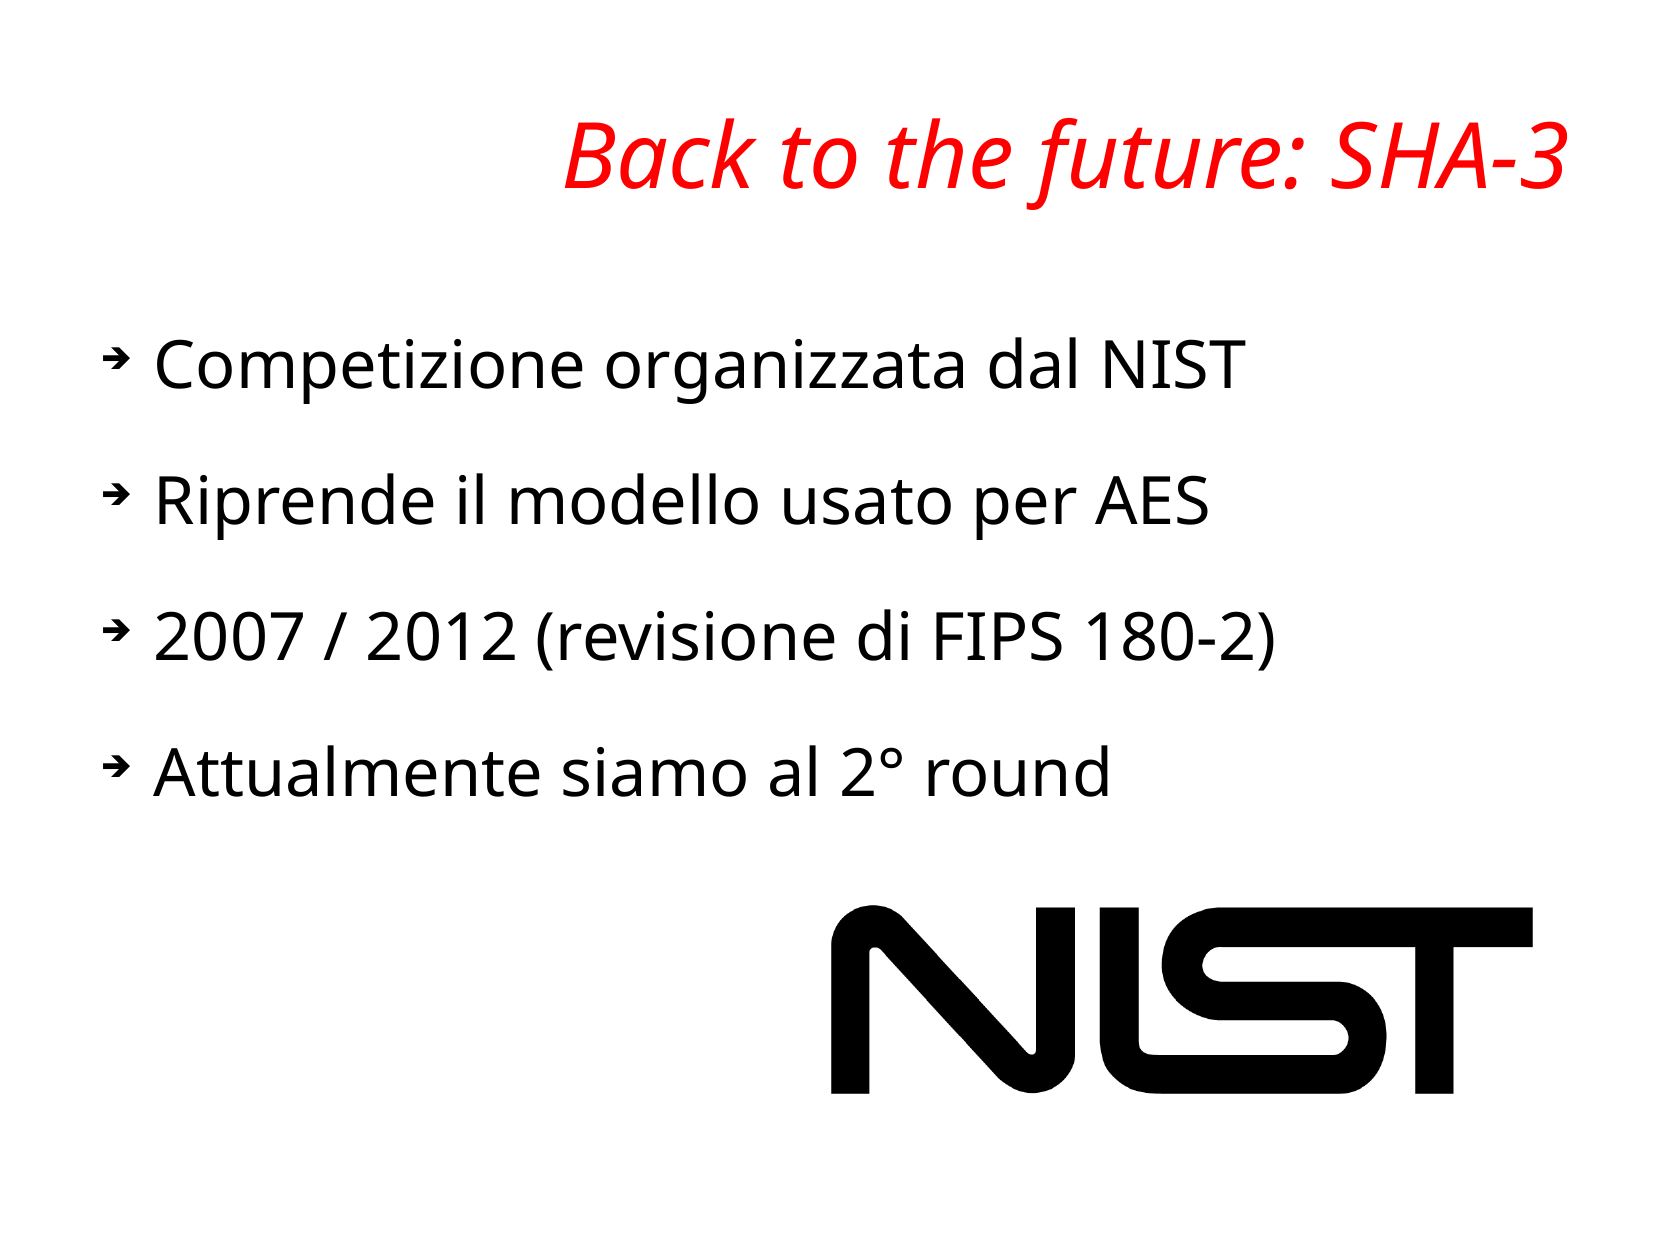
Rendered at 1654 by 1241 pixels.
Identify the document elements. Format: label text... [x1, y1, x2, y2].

picture [787, 866, 1566, 1132]
text_box Competizione organizzata dal NIST Riprende il modello usato per AES 2007 / 2012 (revisione di FIPS 180-2) Attualmente siamo al 2° round [82, 262, 1571, 826]
title Back to the future: SHA-3 [82, 49, 1571, 257]
